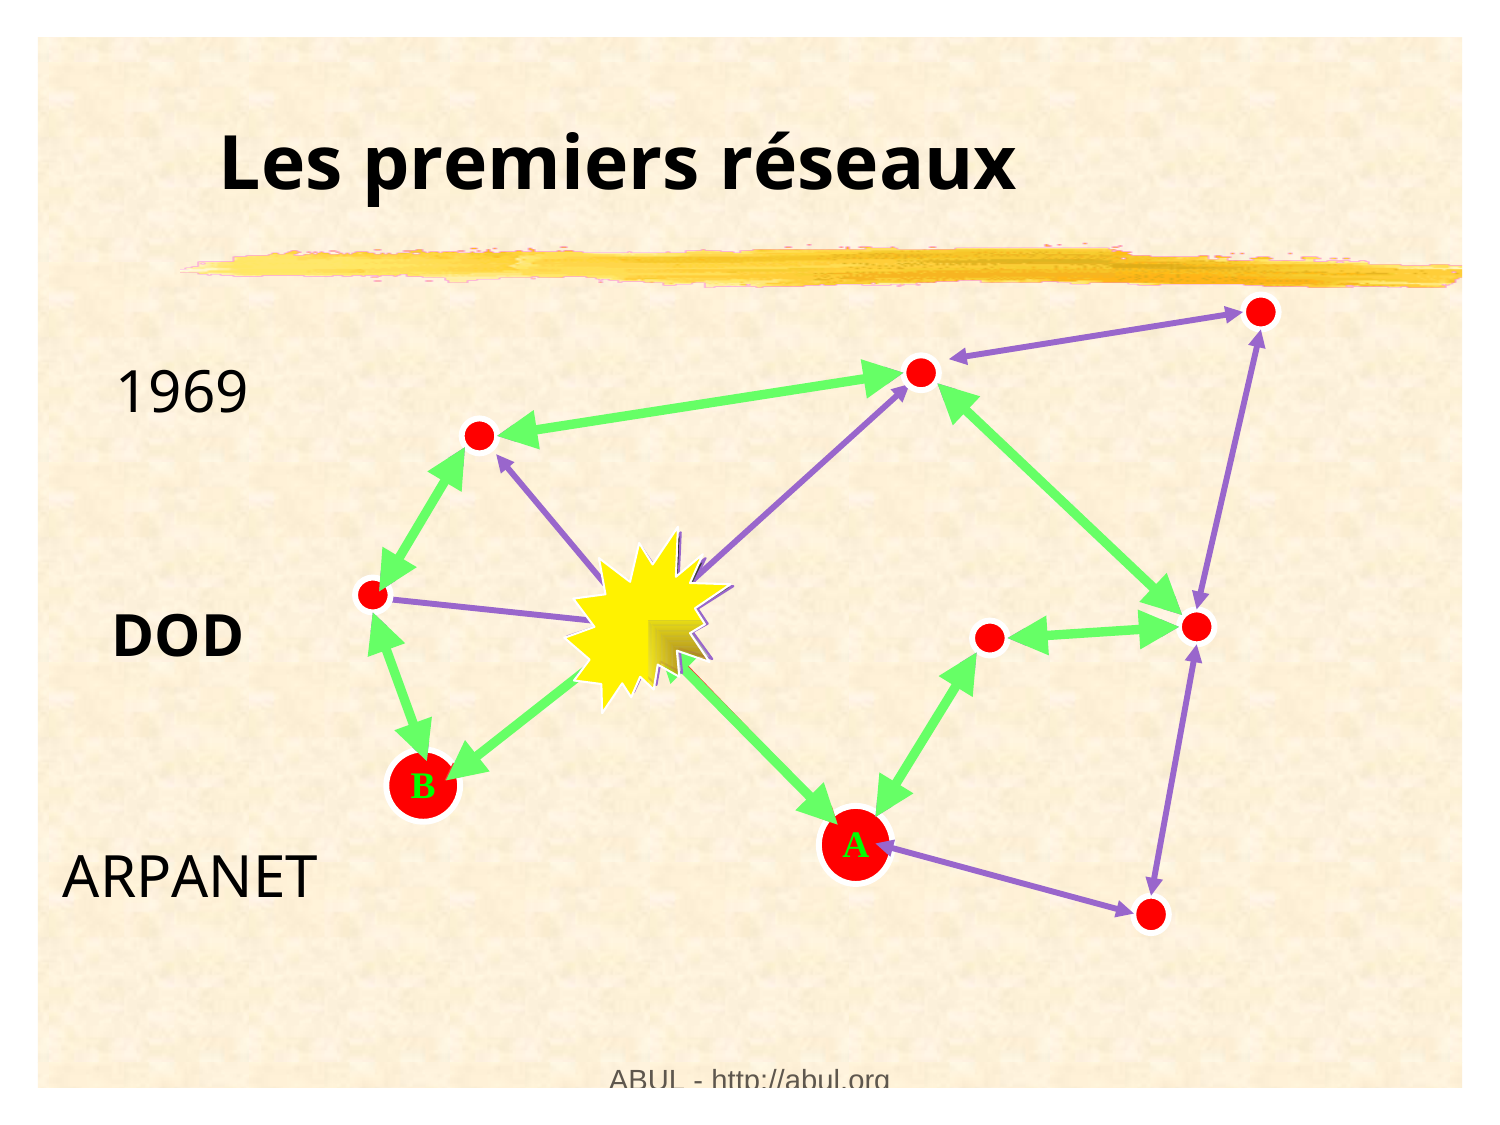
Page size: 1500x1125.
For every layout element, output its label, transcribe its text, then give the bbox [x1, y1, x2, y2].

title Les premiers réseaux [203, 72, 1427, 248]
text_box [564, 526, 734, 714]
picture [37, 37, 1463, 1088]
picture [878, 1076, 886, 1088]
text_box [903, 355, 939, 391]
text_box DOD [97, 586, 286, 670]
picture [716, 1076, 723, 1088]
text_box 1969 [100, 342, 294, 426]
picture [732, 1076, 737, 1088]
text_box [1133, 895, 1169, 934]
text_box B [386, 749, 461, 822]
picture [806, 1076, 813, 1088]
text_box [461, 418, 498, 454]
text_box ARPANET [48, 827, 369, 912]
text_box [1179, 609, 1215, 645]
picture [633, 1072, 642, 1078]
picture [748, 1076, 755, 1088]
picture [633, 1081, 643, 1088]
picture [852, 1076, 860, 1088]
picture [788, 1082, 795, 1088]
text_box A [818, 805, 893, 884]
picture [612, 1084, 624, 1088]
text_box [355, 577, 391, 613]
picture [614, 1073, 621, 1082]
text_box [1243, 294, 1279, 330]
text_box [972, 620, 1008, 656]
